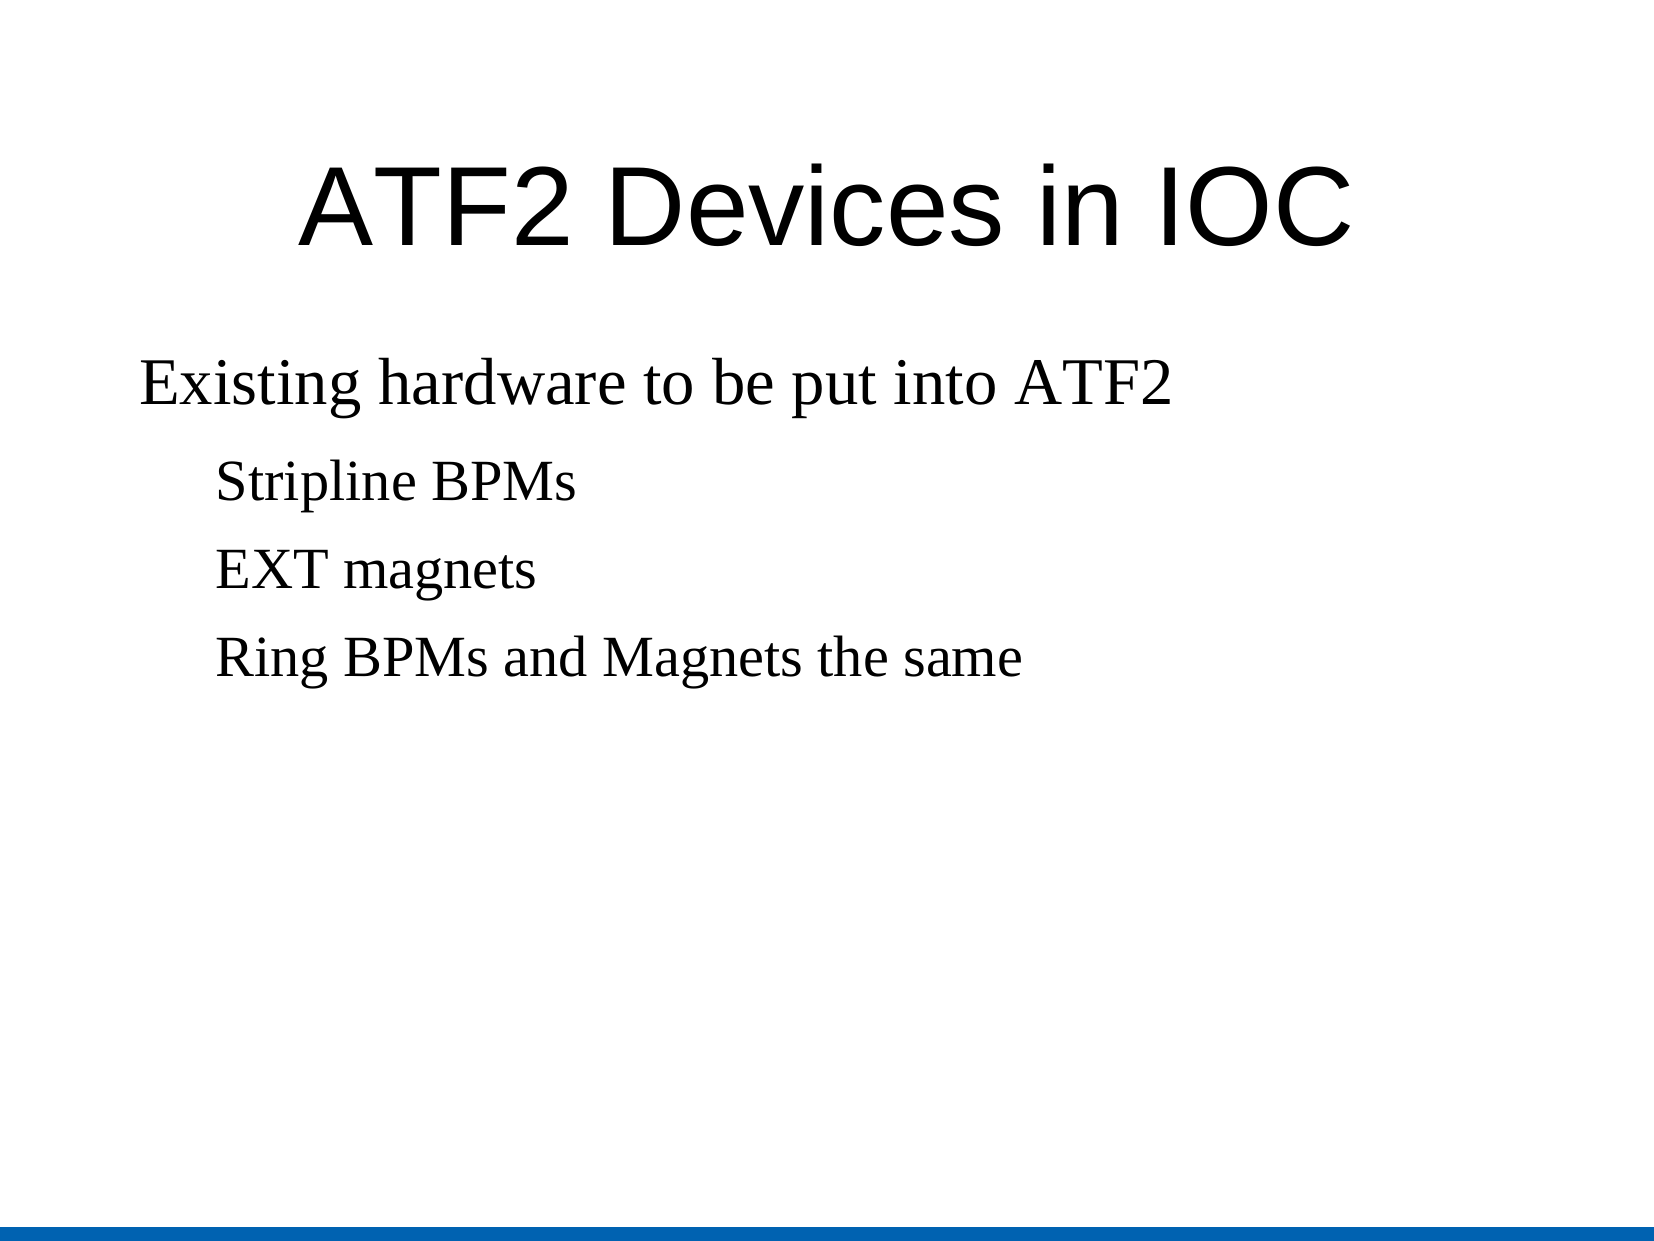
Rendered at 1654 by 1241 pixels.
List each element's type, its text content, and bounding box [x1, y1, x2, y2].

title ATF2 Devices in IOC [121, 102, 1533, 311]
list Existing hardware to be put into ATF2 Stripline BPMs EXT magnets Ring BPMs and Magnets the same [121, 344, 1533, 1127]
